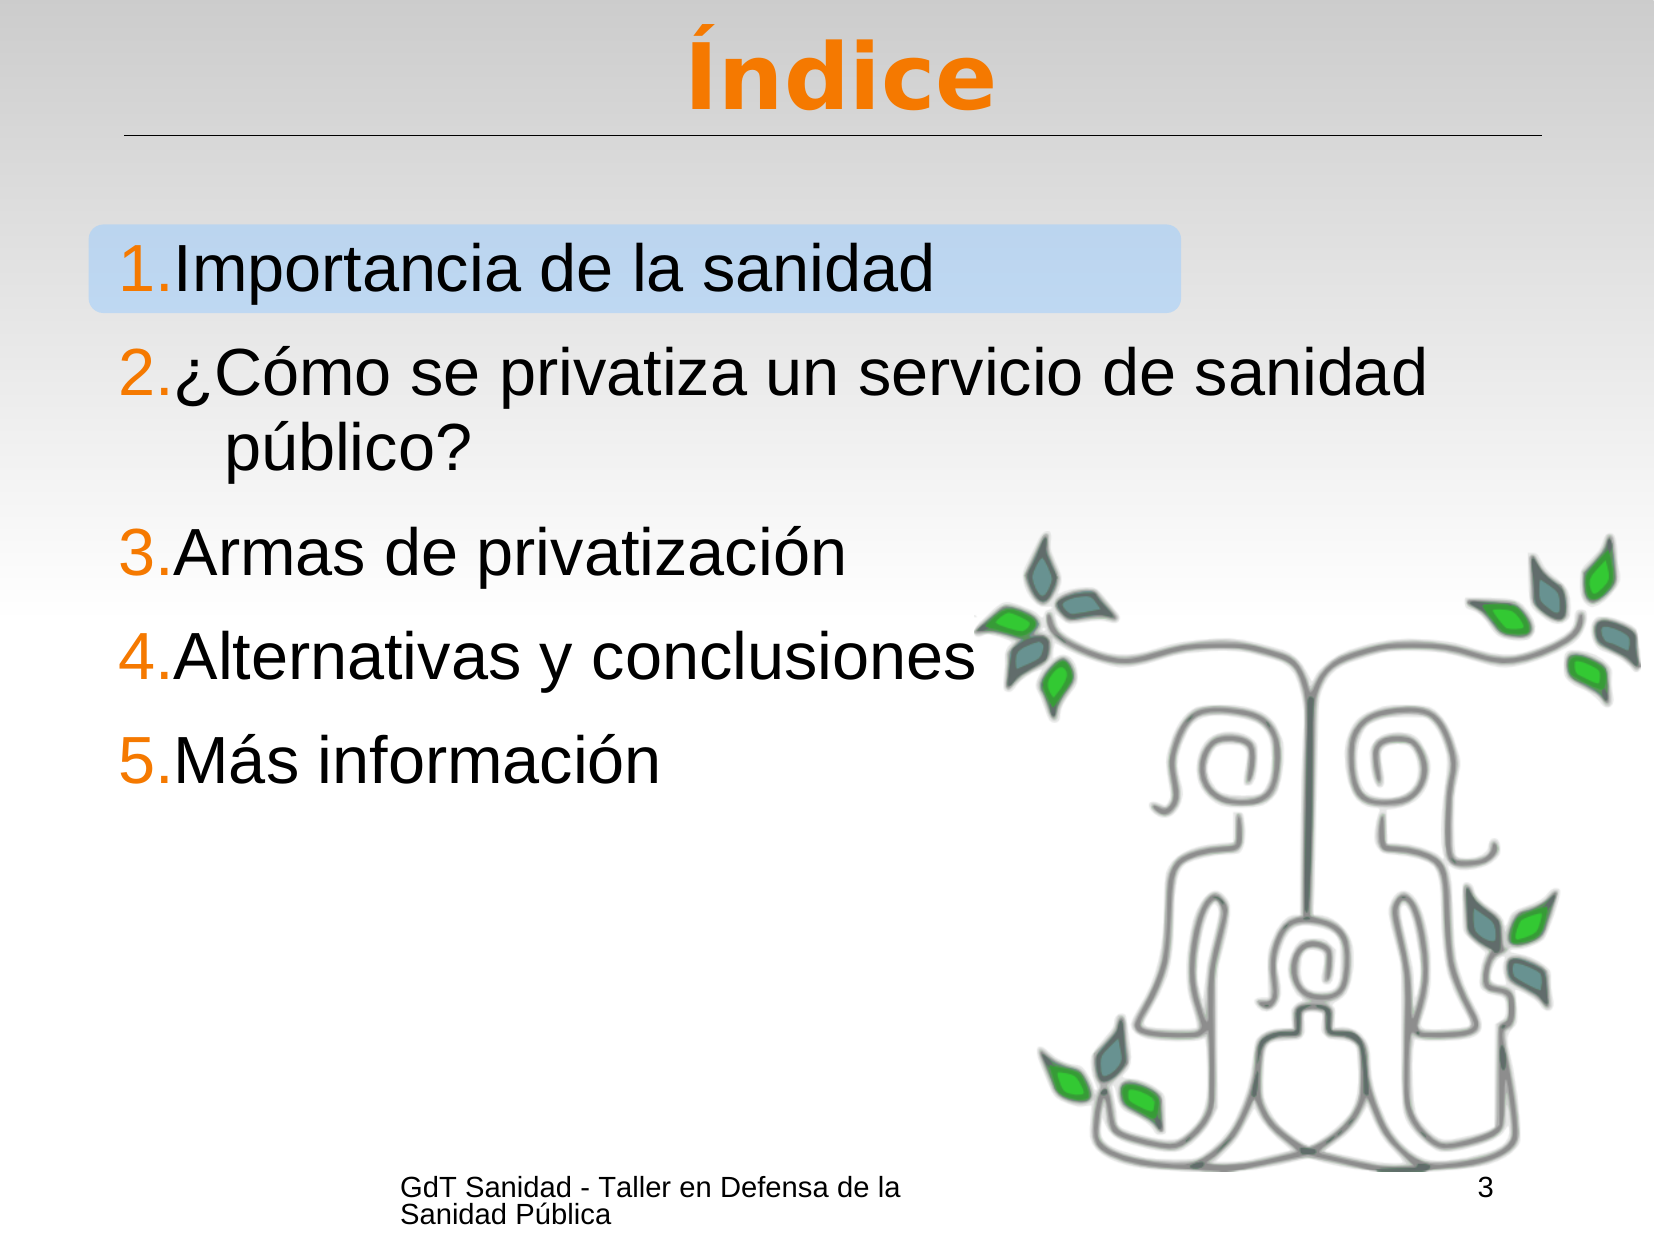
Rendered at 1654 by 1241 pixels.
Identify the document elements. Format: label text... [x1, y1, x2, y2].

picture [974, 531, 1641, 1172]
list Importancia de la sanidad ¿Cómo se privatiza un servicio de sanidad público? Armas de privatización Alternativas y conclusiones Más información [82, 231, 1571, 1050]
text_box [91, 224, 1179, 231]
title Índice [59, 8, 1625, 148]
